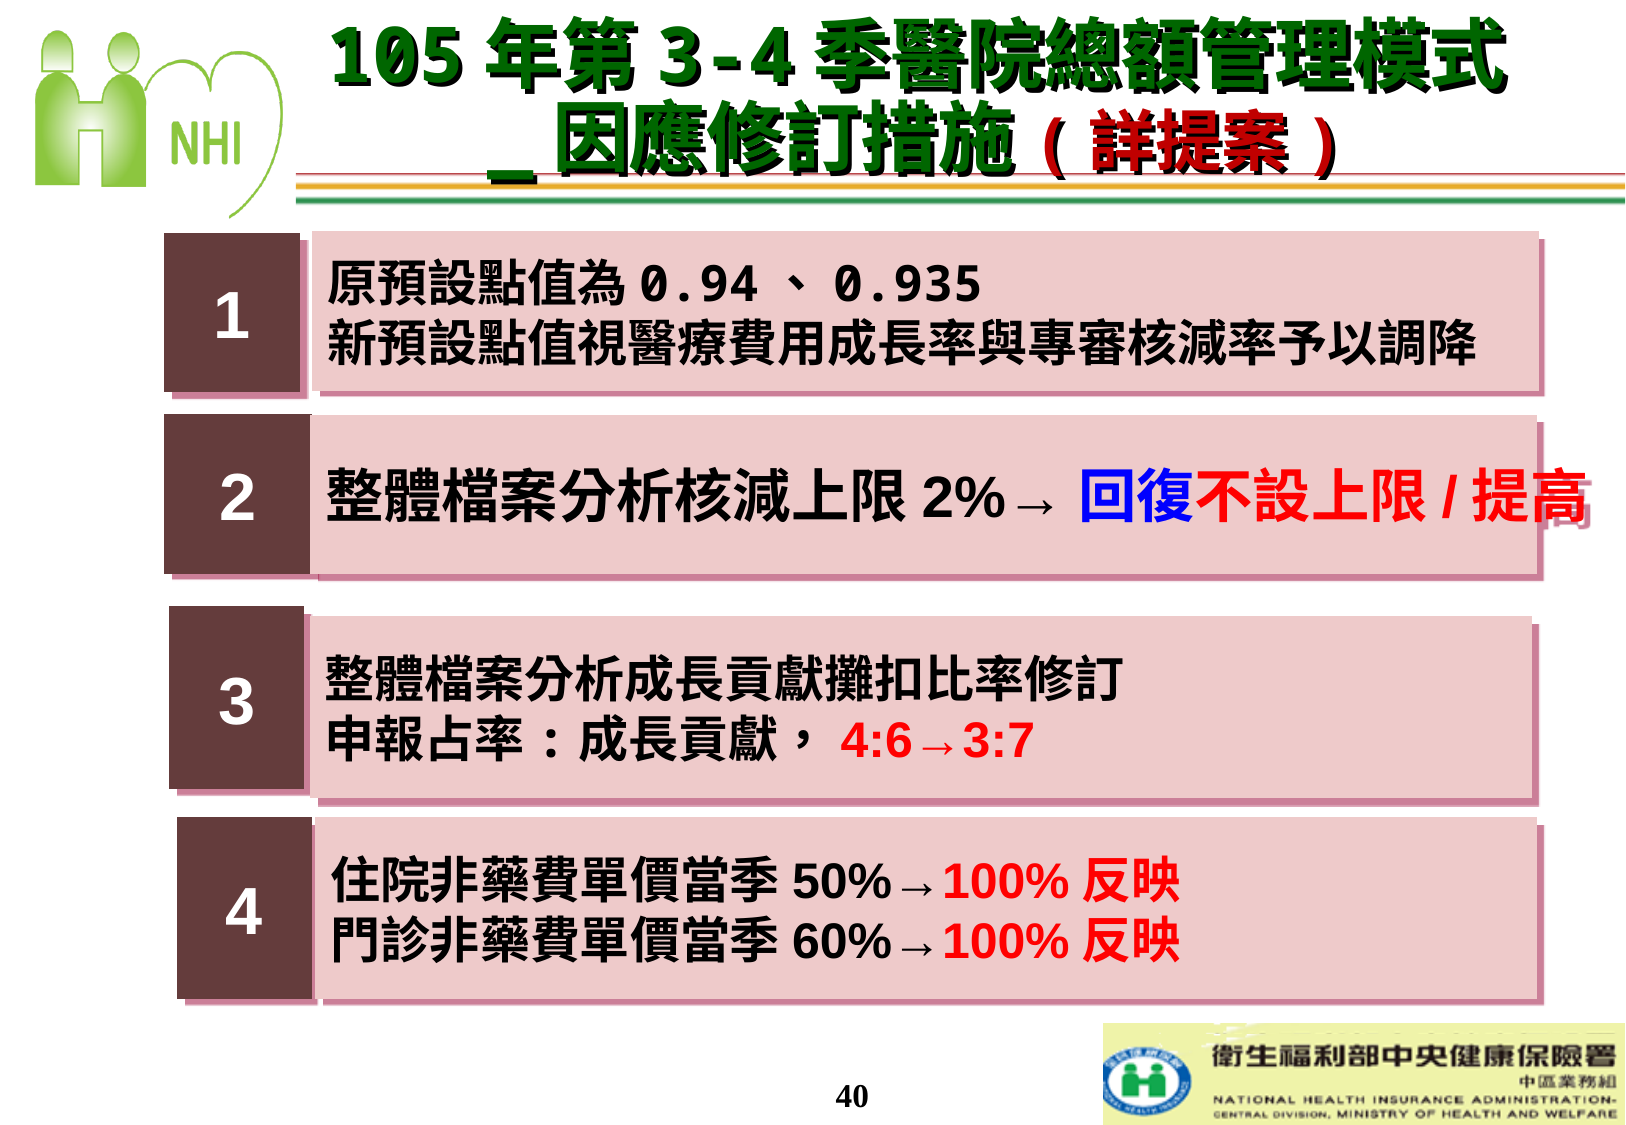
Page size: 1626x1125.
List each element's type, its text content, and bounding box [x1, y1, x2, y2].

text_box 原預設點值為0.94、0.935 新預設點值視醫療費用成長率與專審核減率予以調降 [312, 231, 1539, 391]
text_box 4 [177, 817, 312, 999]
text_box 2 [164, 414, 312, 574]
text_box 3 [169, 606, 304, 789]
text_box 105年第3-4季醫院總額管理模式 _因應修訂措施(詳提案) [292, 7, 1540, 191]
text_box 整體檔案分析成長貢獻攤扣比率修訂 申報占率:成長貢獻，4:6→3:7 [310, 616, 1532, 798]
text_box 住院非藥費單價當季50%→100%反映 門診非藥費單價當季60%→100%反映 [315, 817, 1537, 999]
text_box 整體檔案分析核減上限2%→回復不設上限/提高 [310, 415, 1537, 574]
text_box 1 [164, 233, 300, 392]
